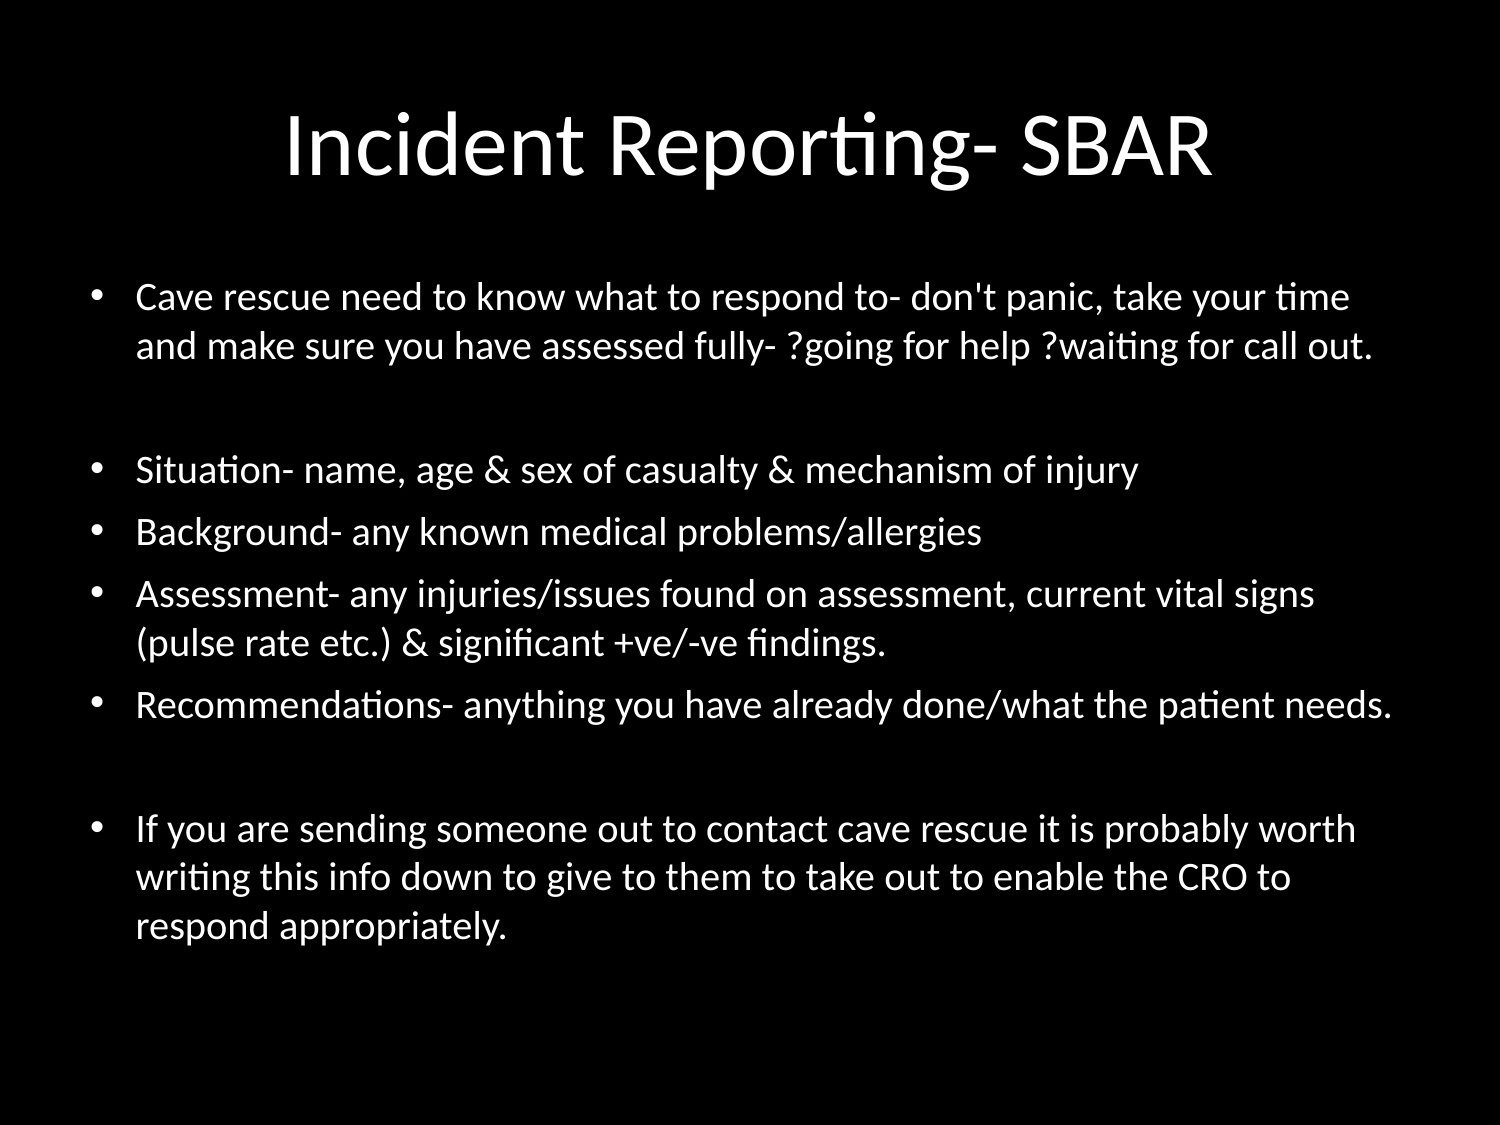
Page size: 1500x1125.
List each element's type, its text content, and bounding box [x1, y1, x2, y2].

title Incident Reporting- SBAR [75, 45, 1425, 233]
list Cave rescue need to know what to respond to- don't panic, take your time and make sure you have assessed fully- ?going for help ?waiting for call out. Situation- name, age & sex of casualty & mechanism of injury Background- any known medical problems/allergies Assessment- any injuries/issues found on assessment, current vital signs (pulse rate etc.) & significant +ve/-ve findings. Recommendations- anything you have already done/what the patient needs. If you are sending someone out to contact cave rescue it is probably worth writing this info down to give to them to take out to enable the CRO to respond appropriately. [75, 262, 1425, 1005]
